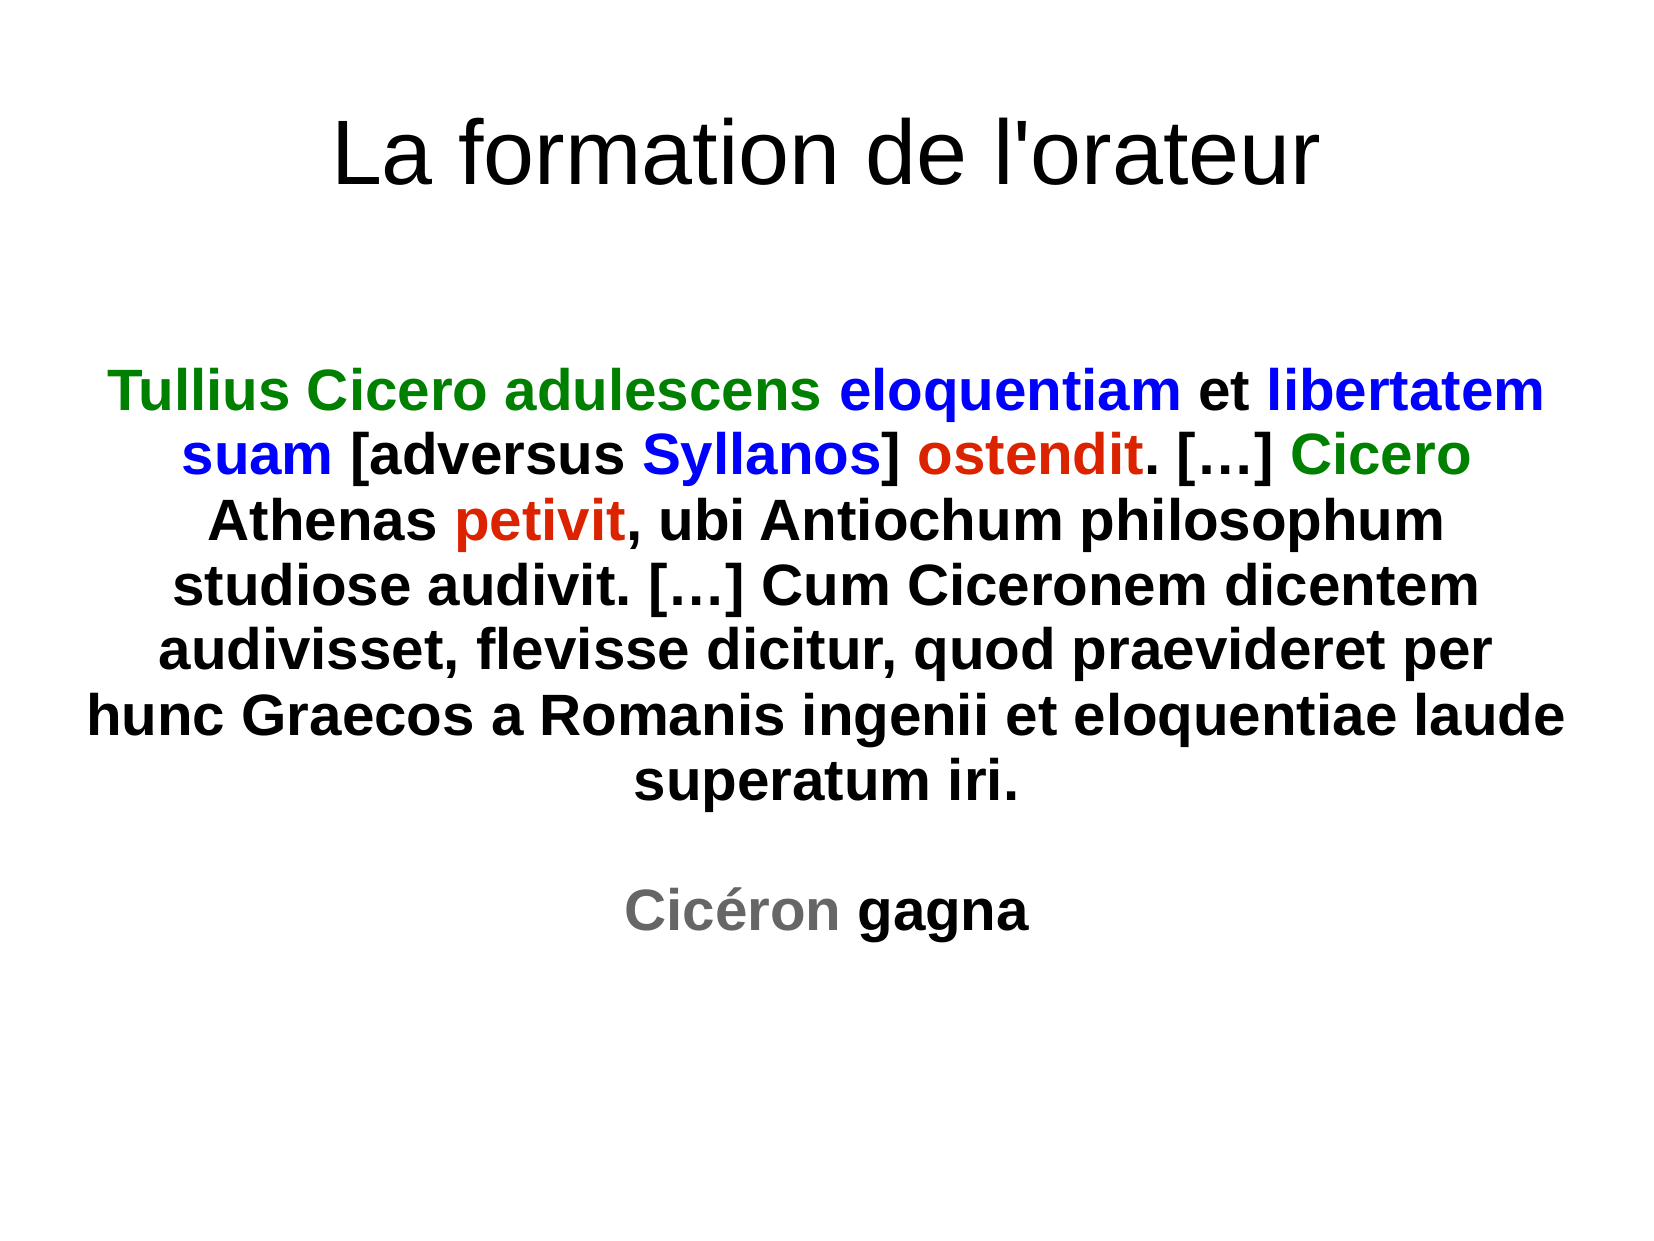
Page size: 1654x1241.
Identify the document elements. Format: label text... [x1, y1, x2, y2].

subtitle Tullius Cicero adulescens eloquentiam et libertatem suam [adversus Syllanos] ostendit. […] Cicero Athenas petivit, ubi Antiochum philosophum studiose audivit. […] Cum Ciceronem dicentem audivisset, flevisse dicitur, quod praevideret per hunc Graecos a Romanis ingenii et eloquentiae laude superatum iri. Cicéron gagna [82, 290, 1571, 1010]
title La formation de l'orateur [82, 49, 1571, 257]
